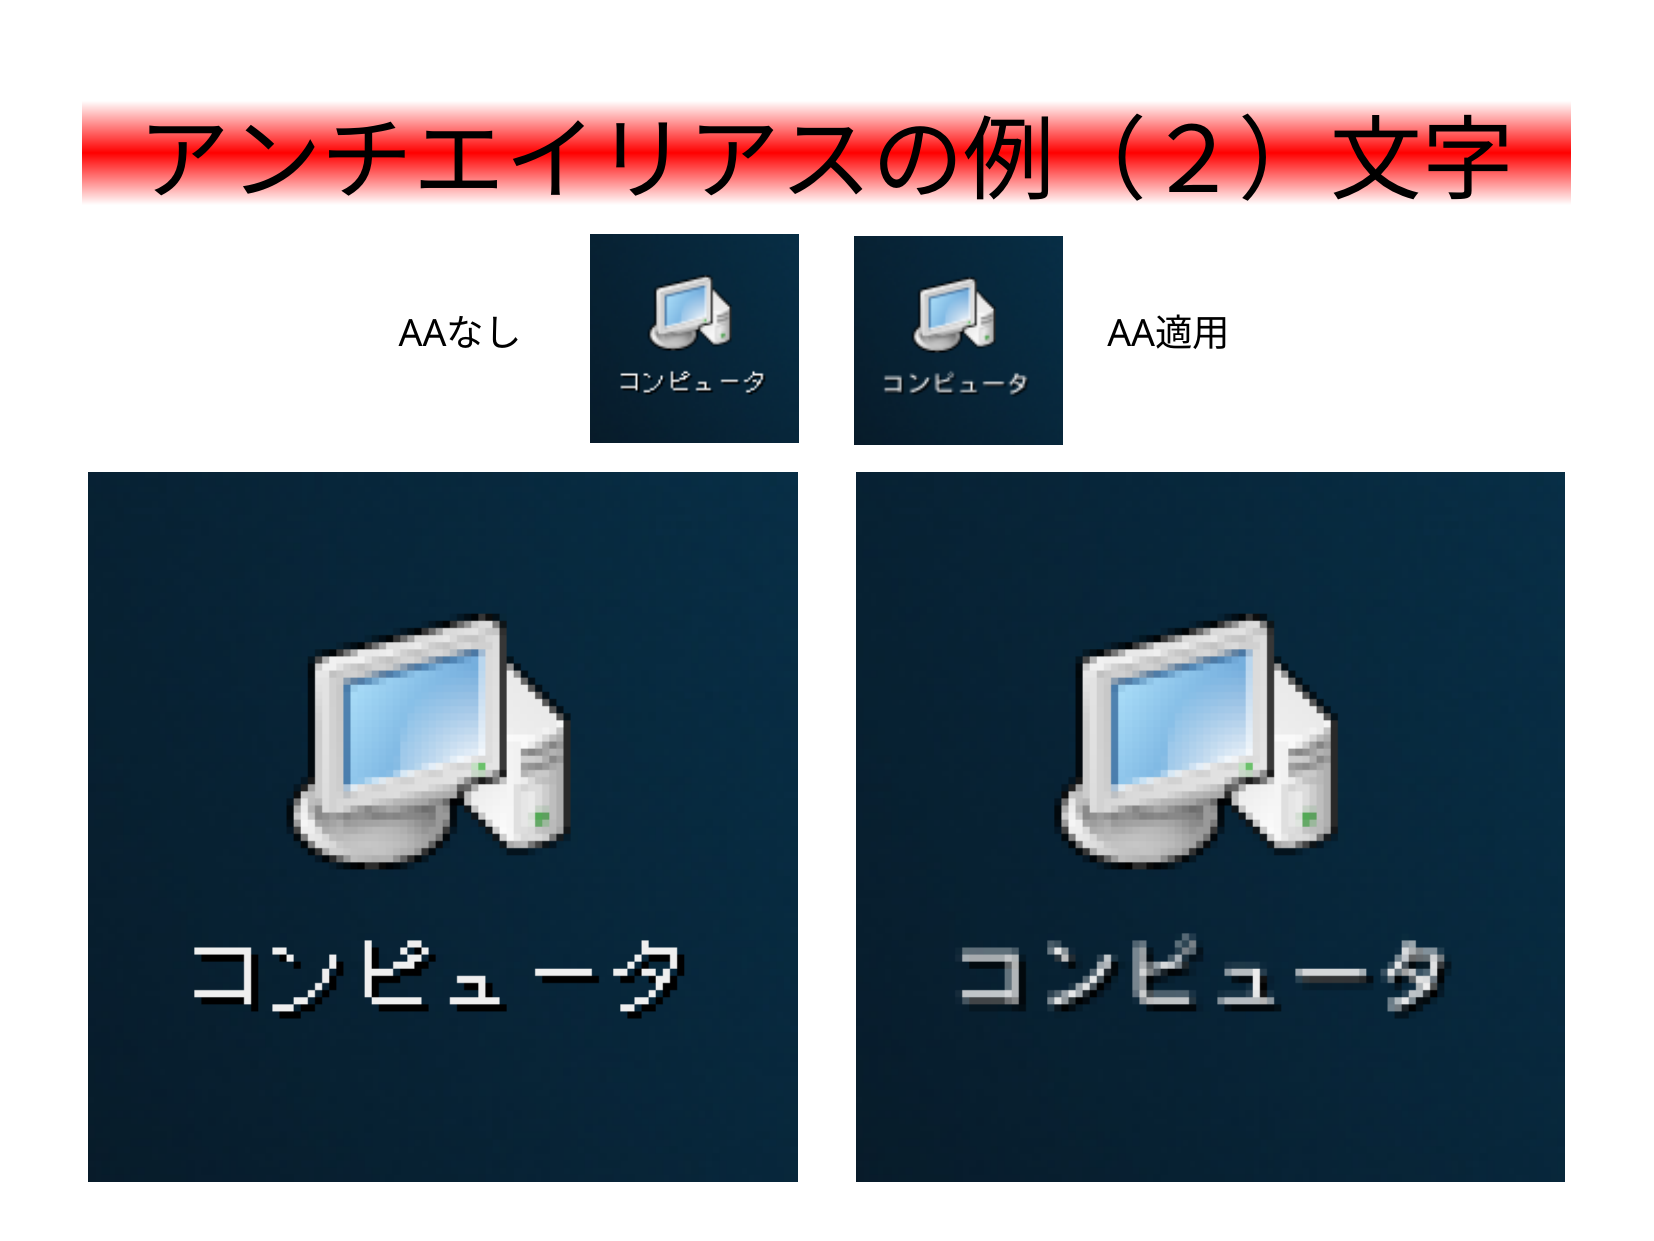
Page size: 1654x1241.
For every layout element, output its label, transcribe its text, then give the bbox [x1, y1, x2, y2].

picture [590, 234, 799, 443]
picture [856, 472, 1565, 1182]
text_box AA適用 [1092, 295, 1270, 358]
text_box AAなし [383, 295, 562, 358]
title アンチエイリアスの例（２）文字 [82, 49, 1571, 257]
picture [88, 472, 798, 1182]
picture [854, 236, 1063, 445]
